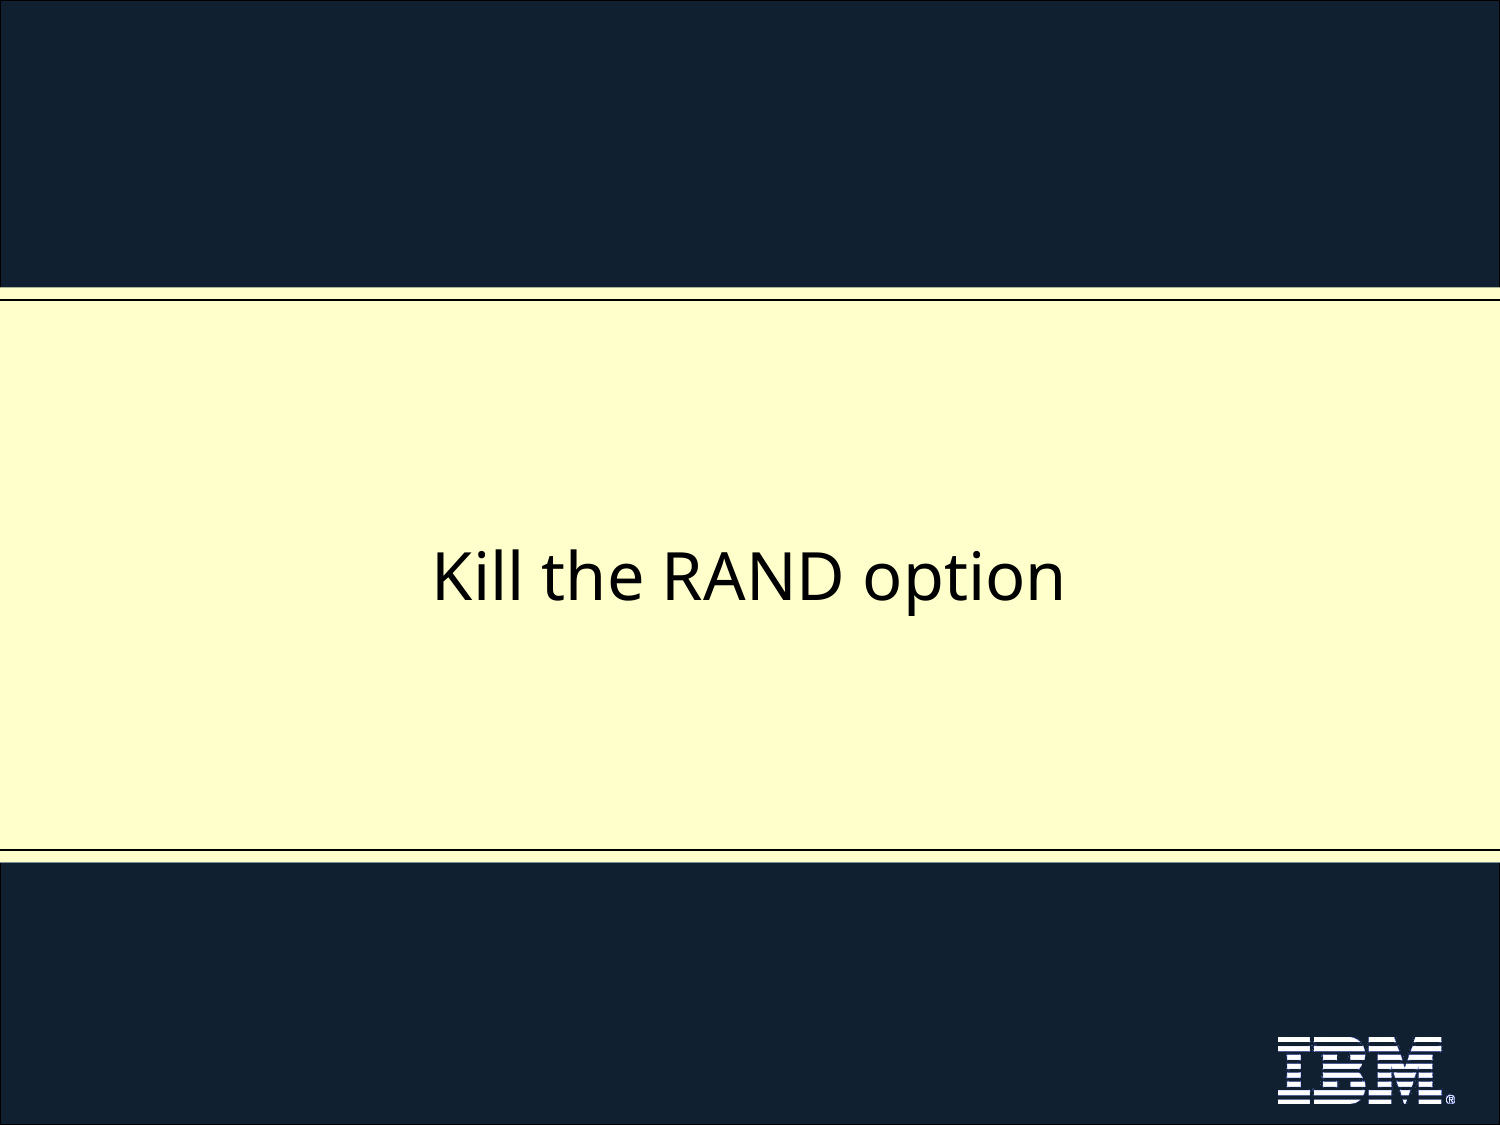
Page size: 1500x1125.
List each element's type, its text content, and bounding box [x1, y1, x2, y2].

picture [1278, 1037, 1484, 1104]
text_box Kill the RAND option [0, 851, 1500, 863]
text_box Kill the RAND option [0, 301, 1500, 849]
text_box Kill the RAND option [0, 287, 1500, 299]
